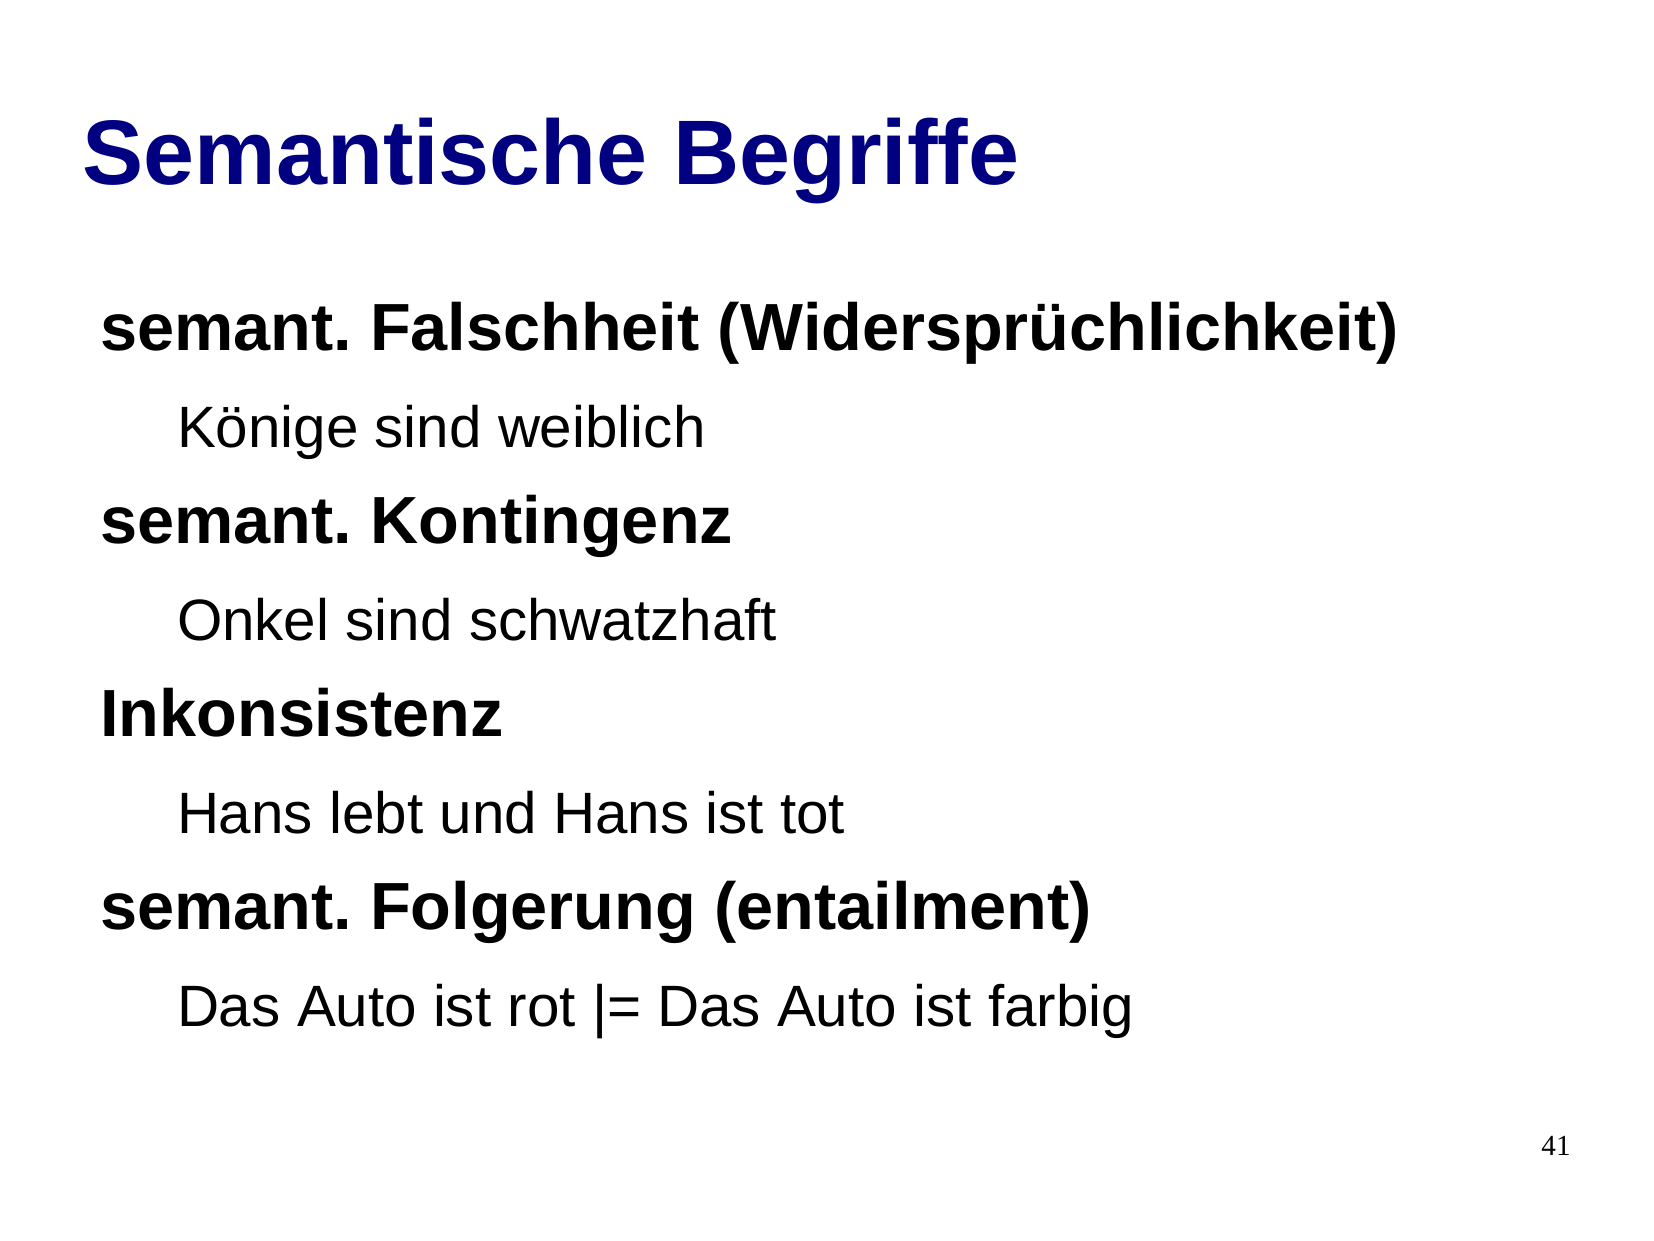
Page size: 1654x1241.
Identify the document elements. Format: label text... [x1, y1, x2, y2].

list semant. Falschheit (Widersprüchlichkeit) Könige sind weiblich semant. Kontingenz Onkel sind schwatzhaft Inkonsistenz Hans lebt und Hans ist tot semant. Folgerung (entailment) Das Auto ist rot |= Das Auto ist farbig [82, 290, 1571, 1113]
title Semantische Begriffe [82, 56, 1571, 250]
